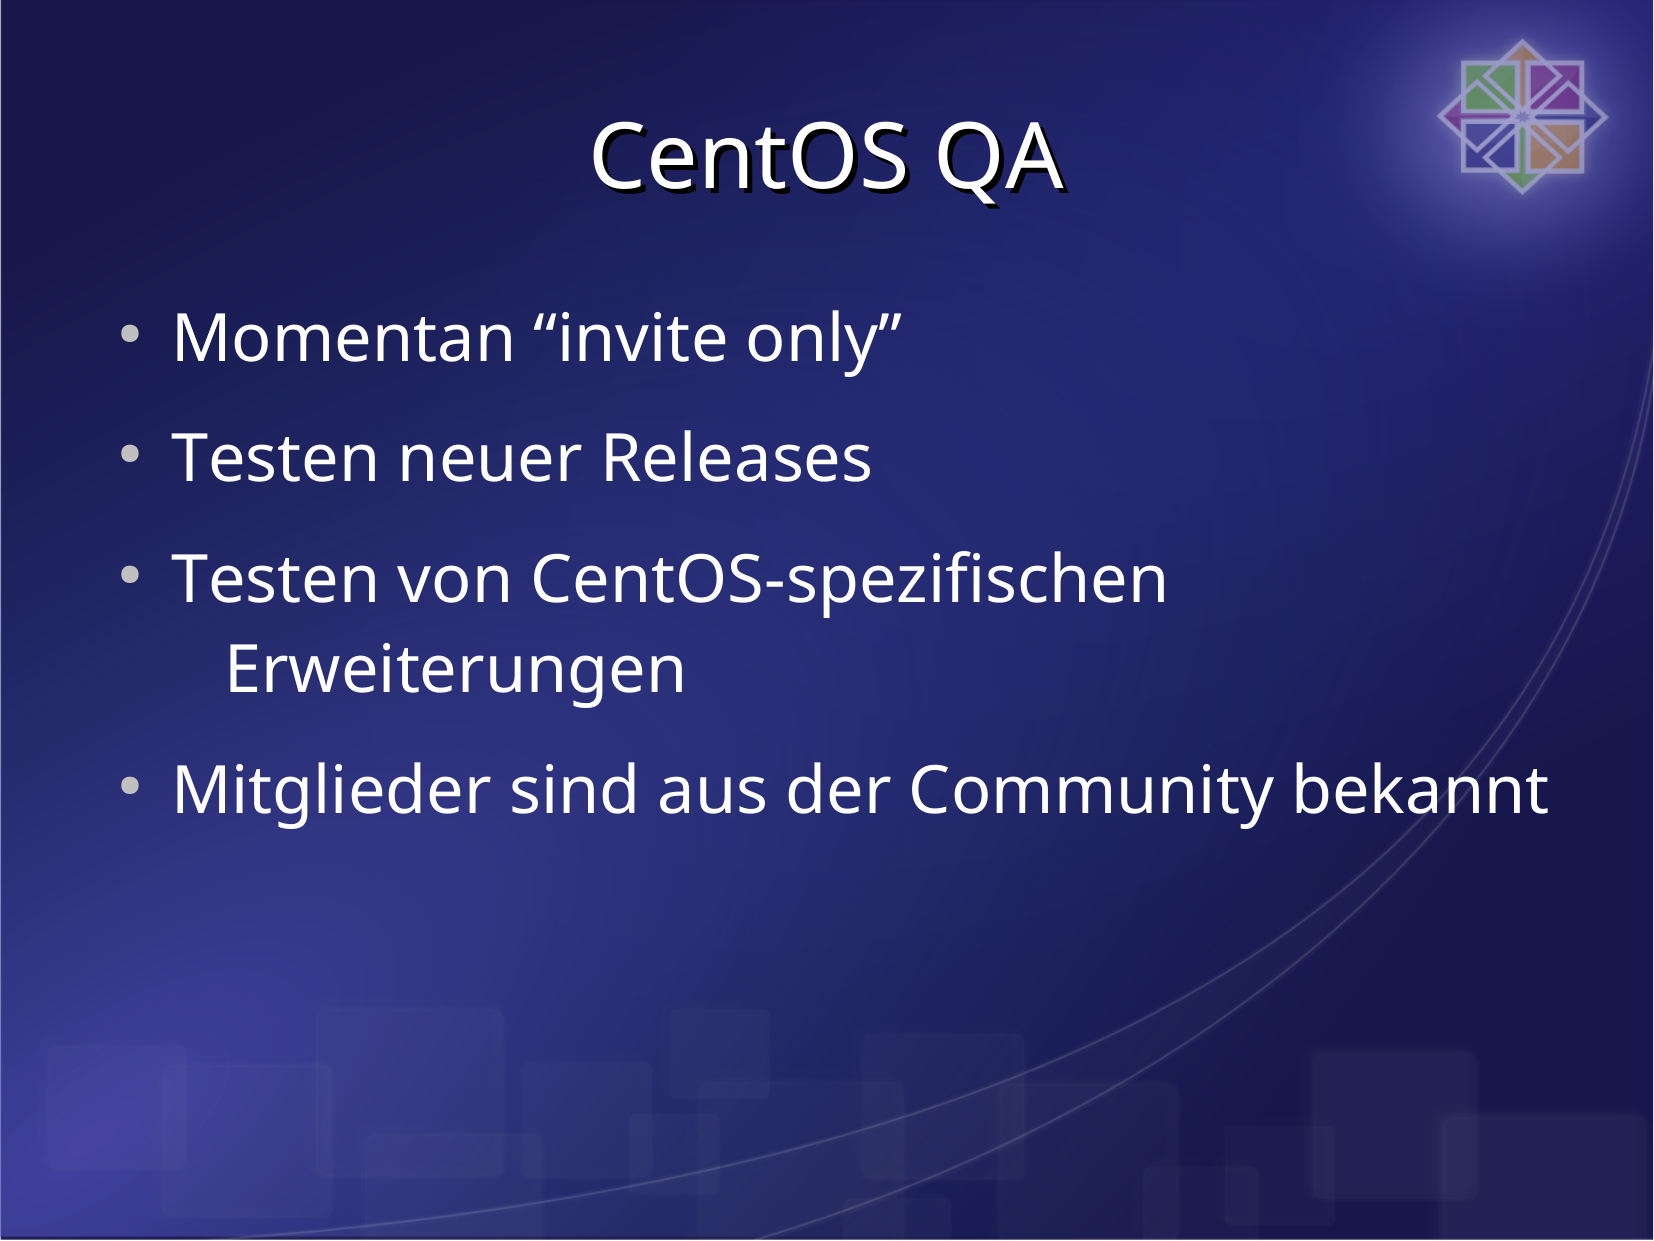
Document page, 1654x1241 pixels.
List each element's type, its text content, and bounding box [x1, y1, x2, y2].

picture [0, 0, 1654, 1241]
list Momentan “invite only” Testen neuer Releases Testen von CentOS-spezifischen Erweiterungen Mitglieder sind aus der Community bekannt [82, 290, 1571, 1109]
title CentOS QA [82, 49, 1571, 257]
